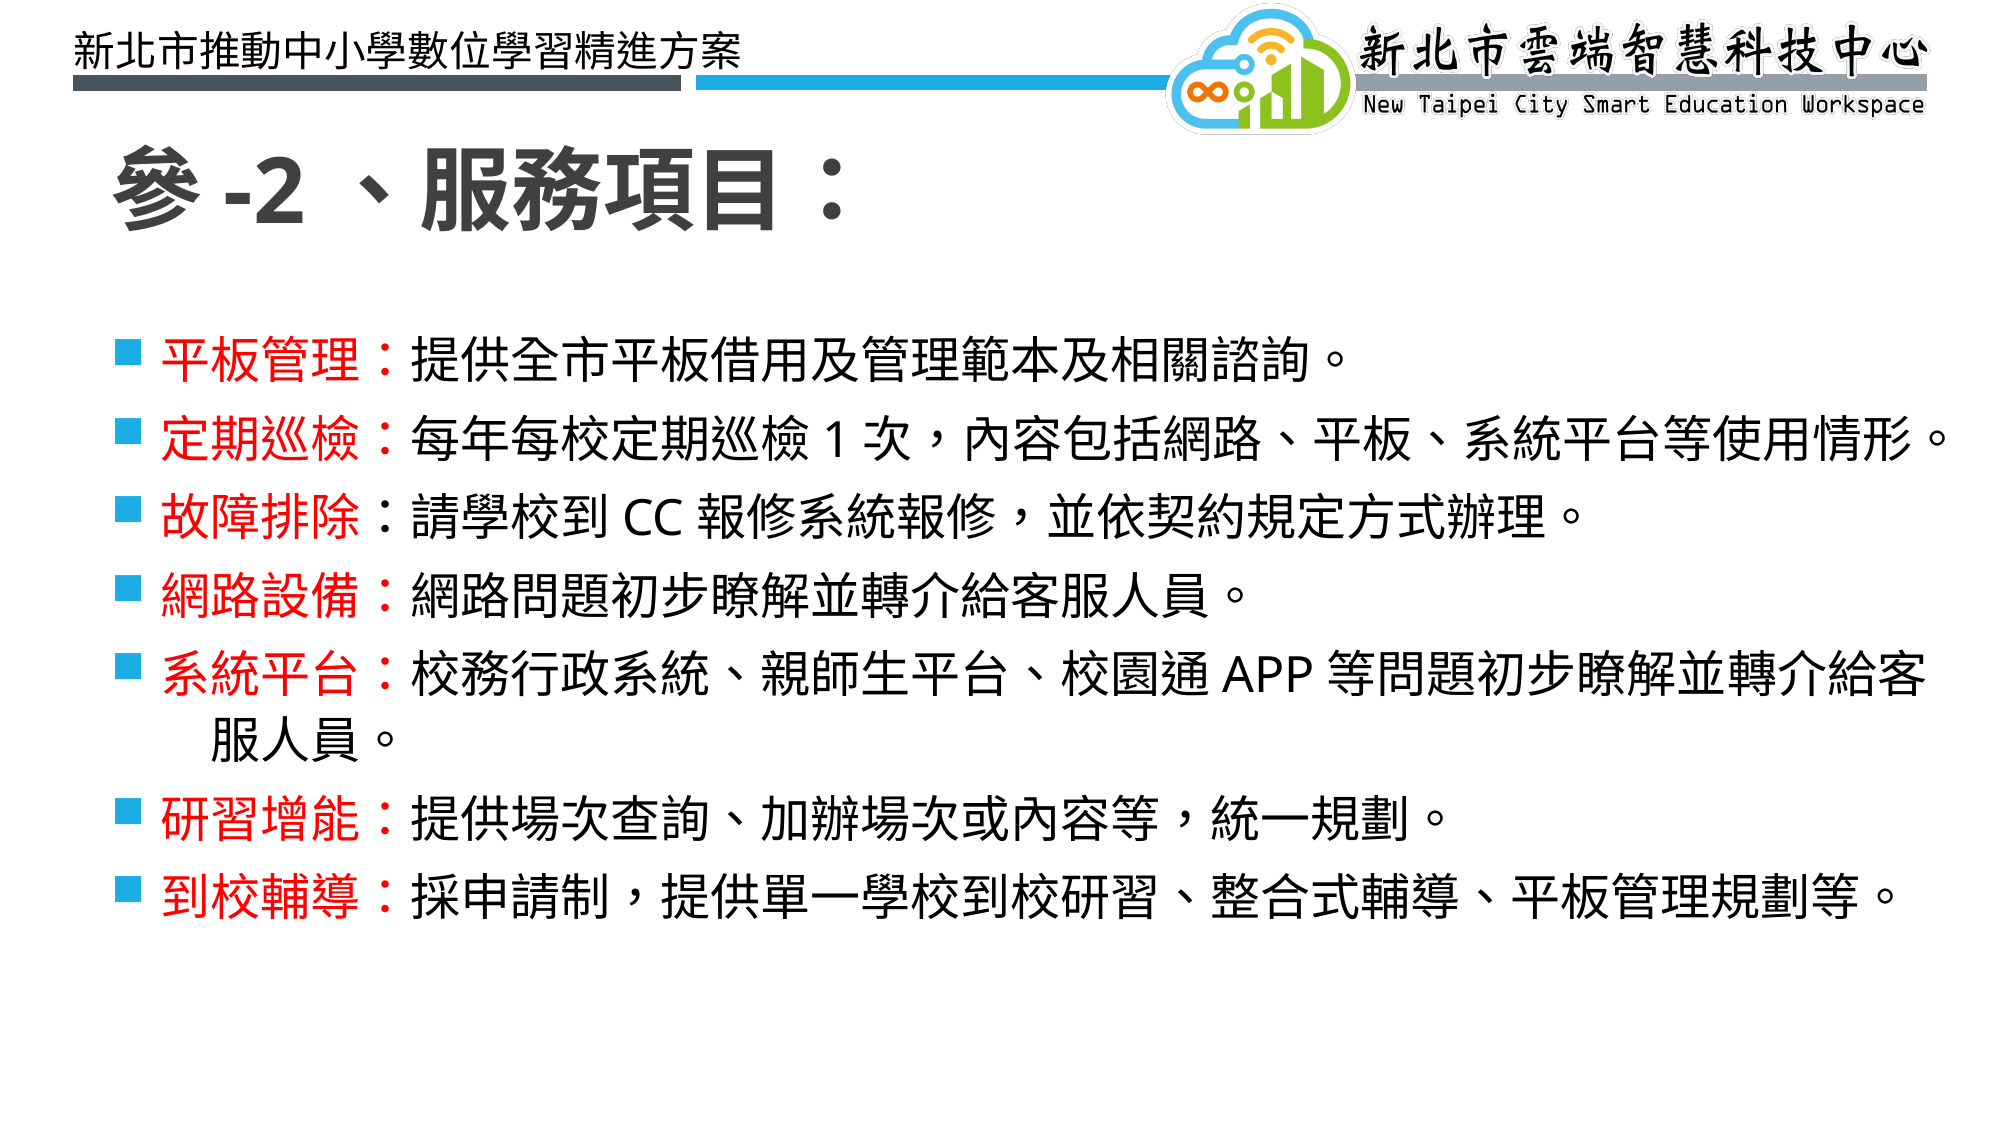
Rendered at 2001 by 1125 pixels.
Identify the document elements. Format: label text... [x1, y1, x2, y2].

picture [1160, 0, 1938, 142]
title 參-2、服務項目： [95, 115, 1905, 250]
list 平板管理：提供全市平板借用及管理範本及相關諮詢。 定期巡檢：每年每校定期巡檢1次，內容包括網路、平板、系統平台等使用情形。 故障排除：請學校到CC報修系統報修，並依契約規定方式辦理。 網路設備：網路問題初步瞭解並轉介給客服人員。 系統平台：校務行政系統、親師生平台、校園通APP等問題初步瞭解並轉介給客服人員。 研習增能：提供場次查詢、加辦場次或內容等，統一規劃。 到校輔導：採申請制，提供單一學校到校研習、整合式輔導、平板管理規劃等。 [95, 281, 1961, 967]
text_box 新北市推動中小學數位學習精進方案 [59, 18, 766, 83]
